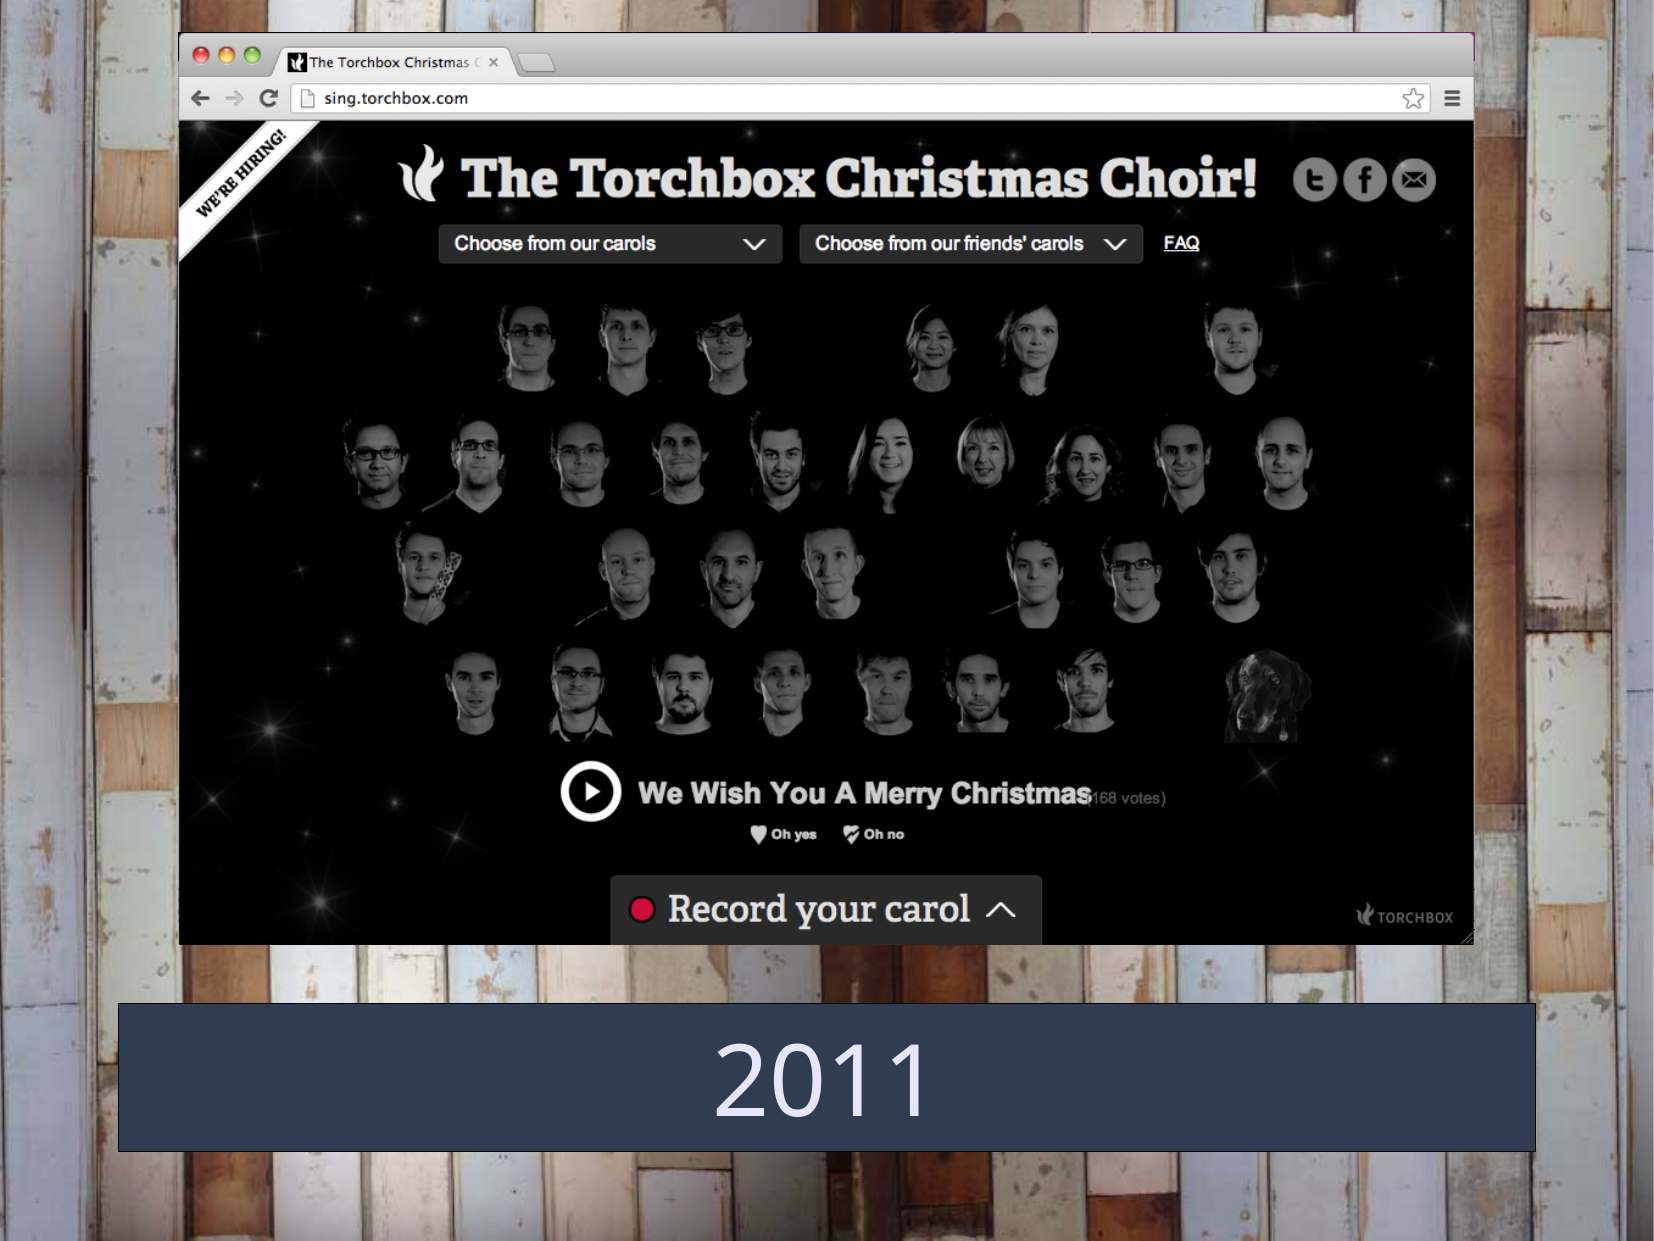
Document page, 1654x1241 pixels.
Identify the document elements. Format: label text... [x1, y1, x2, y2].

text_box 2011 [118, 1003, 1536, 1152]
picture [0, 0, 1654, 1241]
